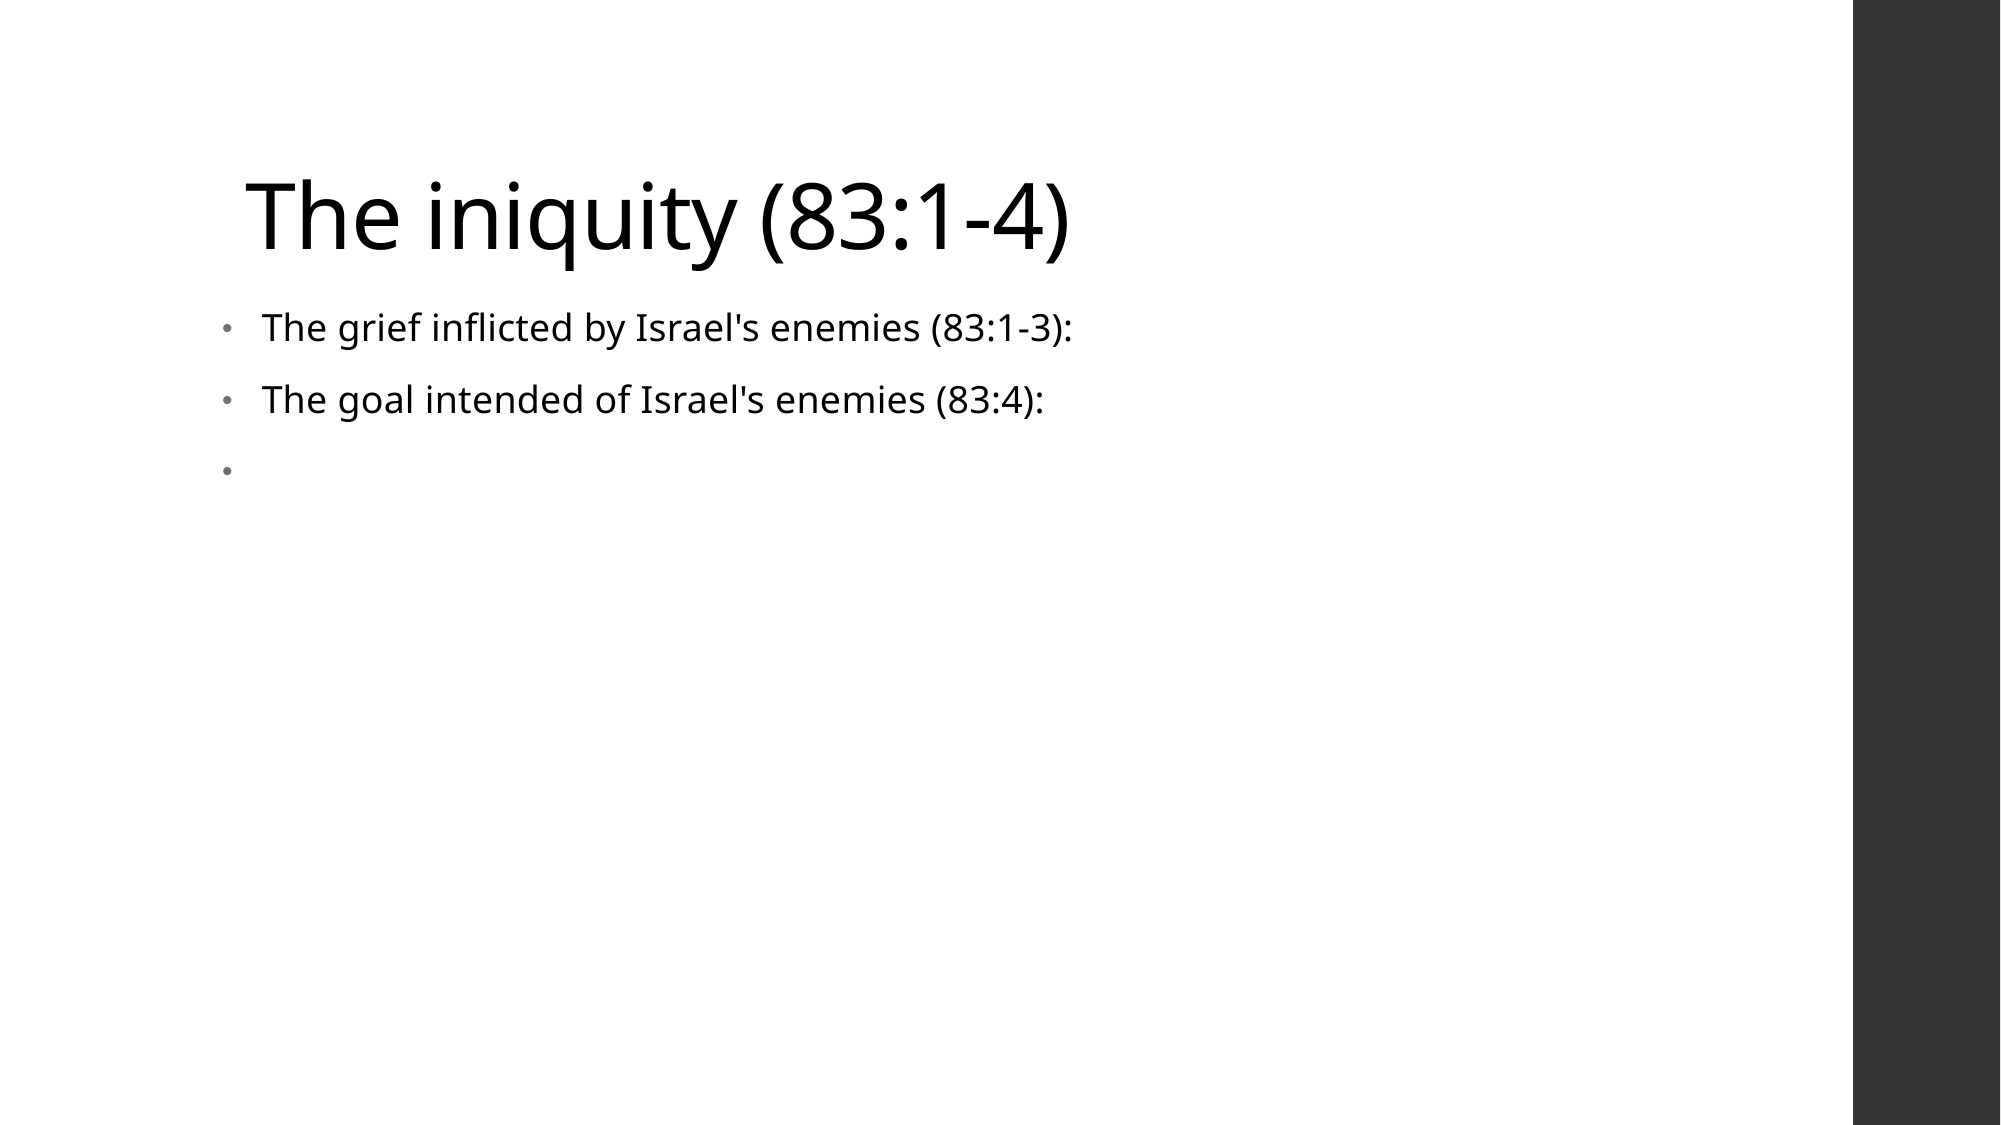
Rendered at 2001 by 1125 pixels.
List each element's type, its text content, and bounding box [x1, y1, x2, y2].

list The grief inflicted by Israel's enemies (83:1-3): The goal intended of Israel's enemies (83:4): [206, 299, 1617, 1014]
title The iniquity (83:1-4) [206, 60, 1797, 278]
